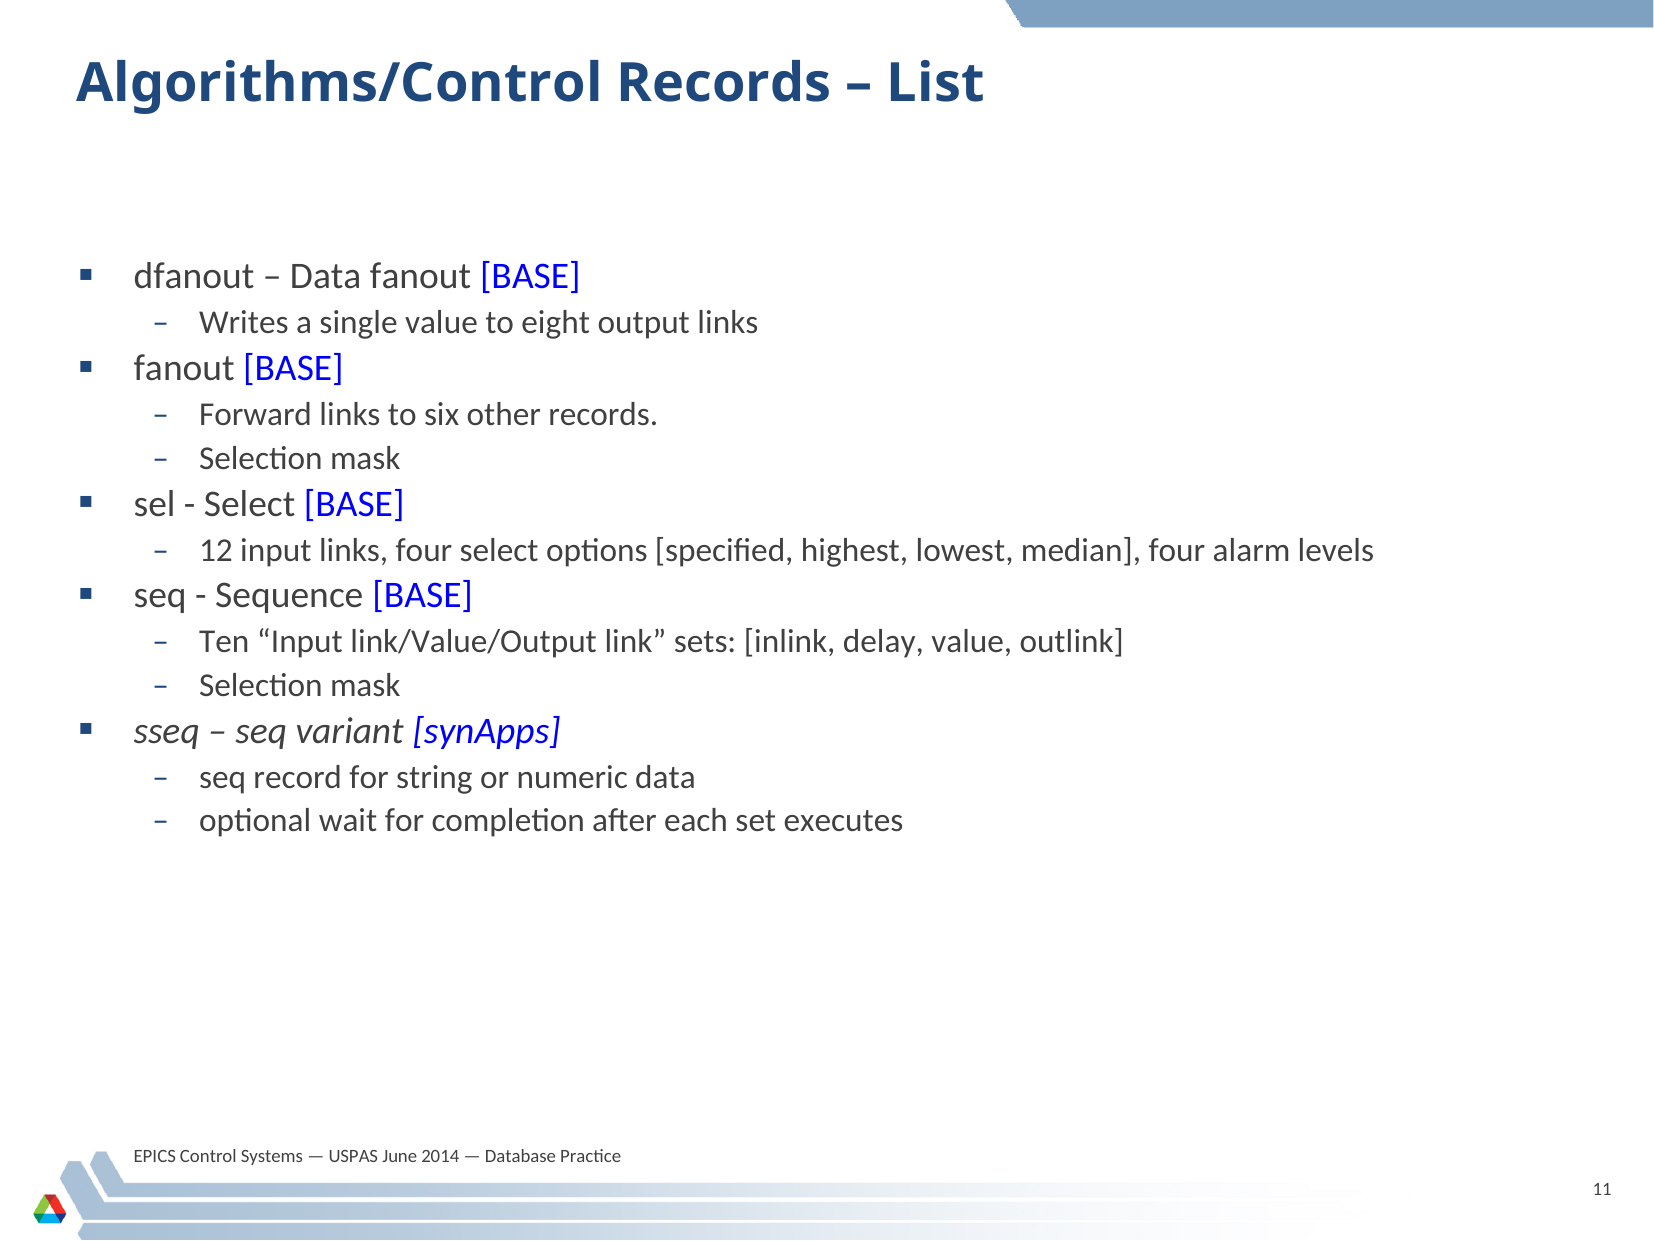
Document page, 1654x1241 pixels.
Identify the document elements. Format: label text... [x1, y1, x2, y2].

picture [0, 0, 1654, 29]
title Algorithms/Control Records – List [61, 51, 1500, 123]
picture [0, 1143, 1654, 1240]
list dfanout – Data fanout [BASE] Writes a single value to eight output links fanout [BASE] Forward links to six other records. Selection mask sel - Select [BASE] 12 input links, four select options [specified, highest, lowest, median], four alarm levels seq - Sequence [BASE] Ten “Input link/Value/Output link” sets: [inlink, delay, value, outlink] Selection mask sseq – seq variant [synApps] seq record for string or numeric data optional wait for completion after each set executes [62, 253, 1498, 949]
